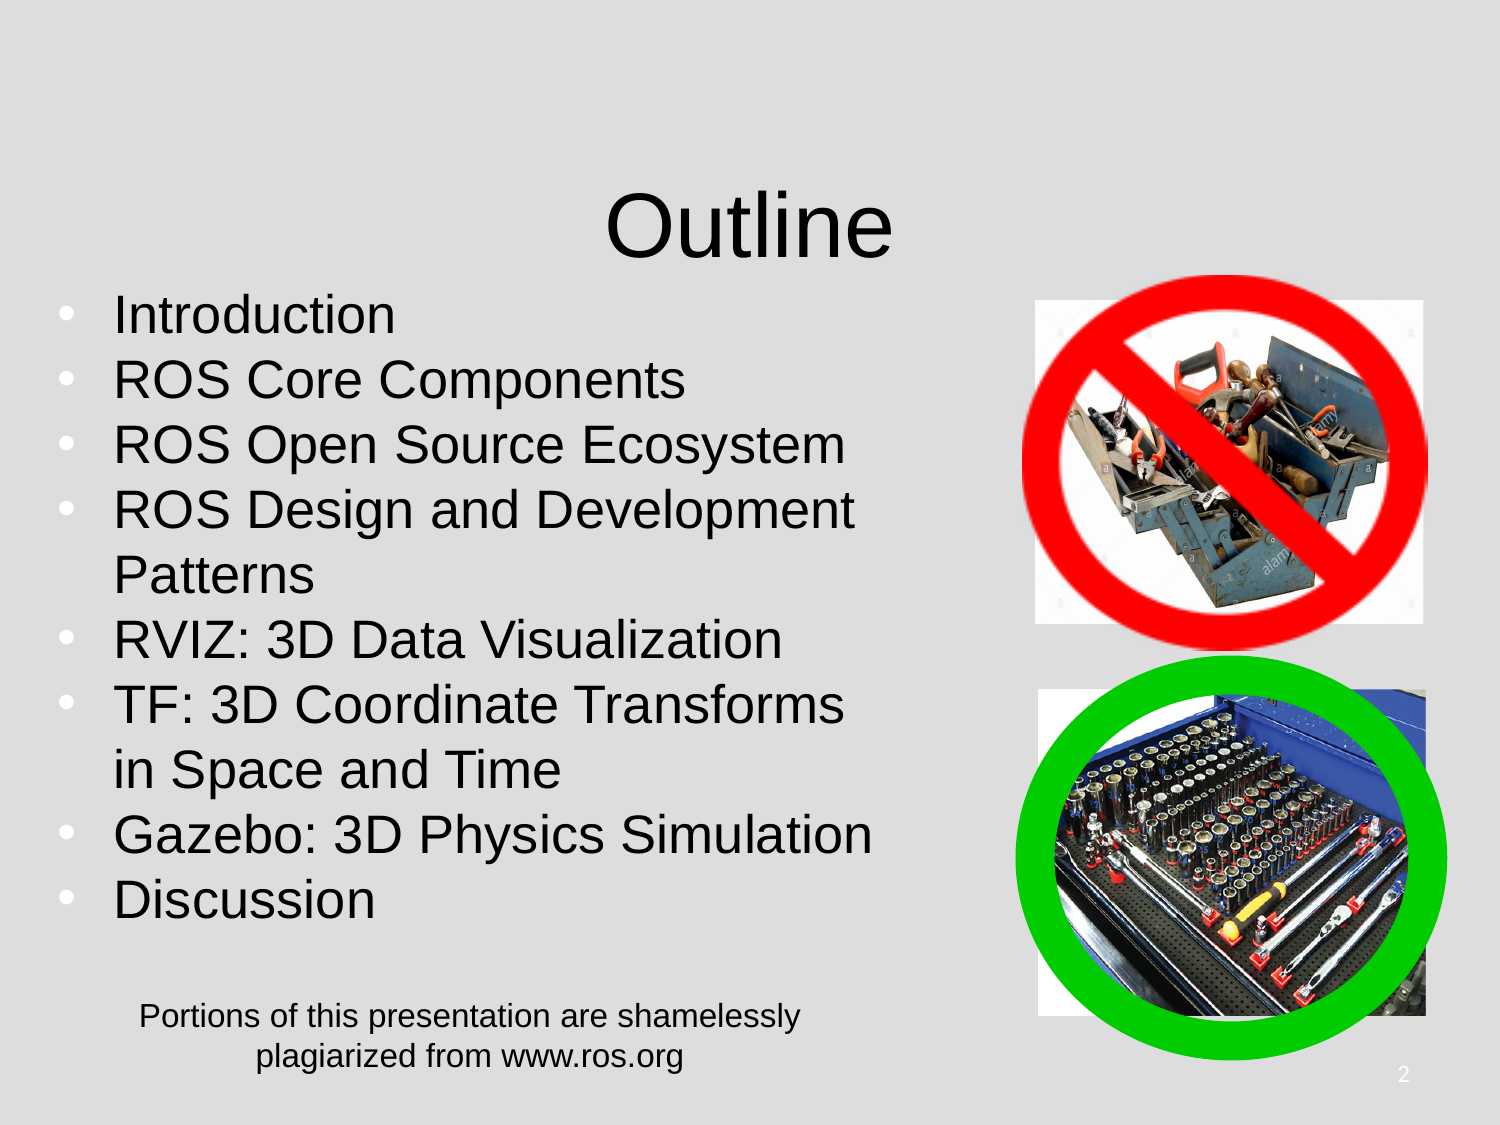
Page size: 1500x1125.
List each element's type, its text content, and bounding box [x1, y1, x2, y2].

title Outline [30, 164, 1470, 278]
picture [1022, 275, 1428, 651]
text_box Introduction ROS Core Components ROS Open Source Ecosystem ROS Design and Development Patterns RVIZ: 3D Data Visualization TF: 3D Coordinate Transforms in Space and Time Gazebo: 3D Physics Simulation Discussion Portions of this presentation are shamelessly plagiarized from www.ros.org [42, 272, 898, 1082]
picture [1038, 689, 1110, 766]
picture [1368, 948, 1426, 1016]
picture [1038, 950, 1095, 1016]
picture [1055, 695, 1408, 1016]
picture [1352, 689, 1426, 768]
